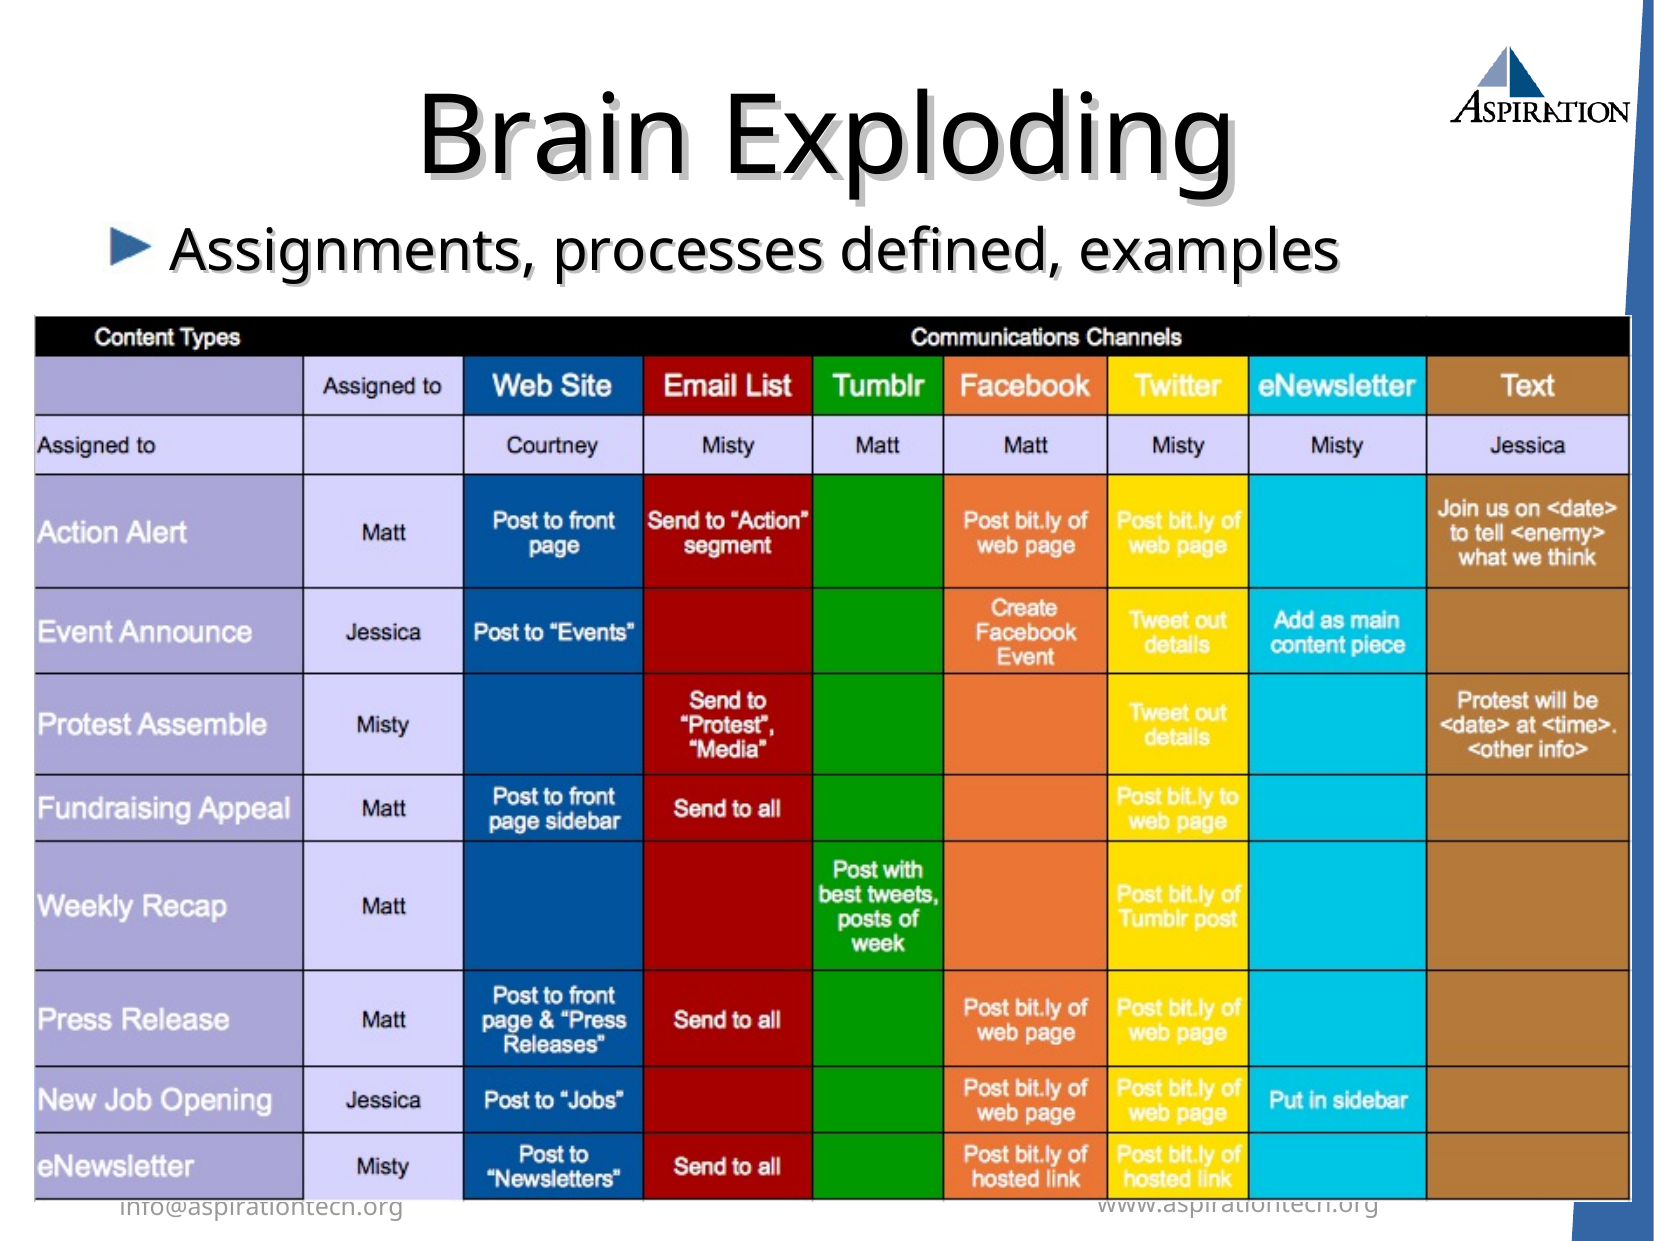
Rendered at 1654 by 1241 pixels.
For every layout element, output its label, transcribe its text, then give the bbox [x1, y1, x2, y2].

title Brain Exploding [82, 49, 1571, 199]
text_box Assignments, processes defined, examples [85, 211, 1574, 315]
picture [1450, 46, 1631, 132]
picture [102, 221, 156, 274]
picture [34, 315, 1632, 1202]
